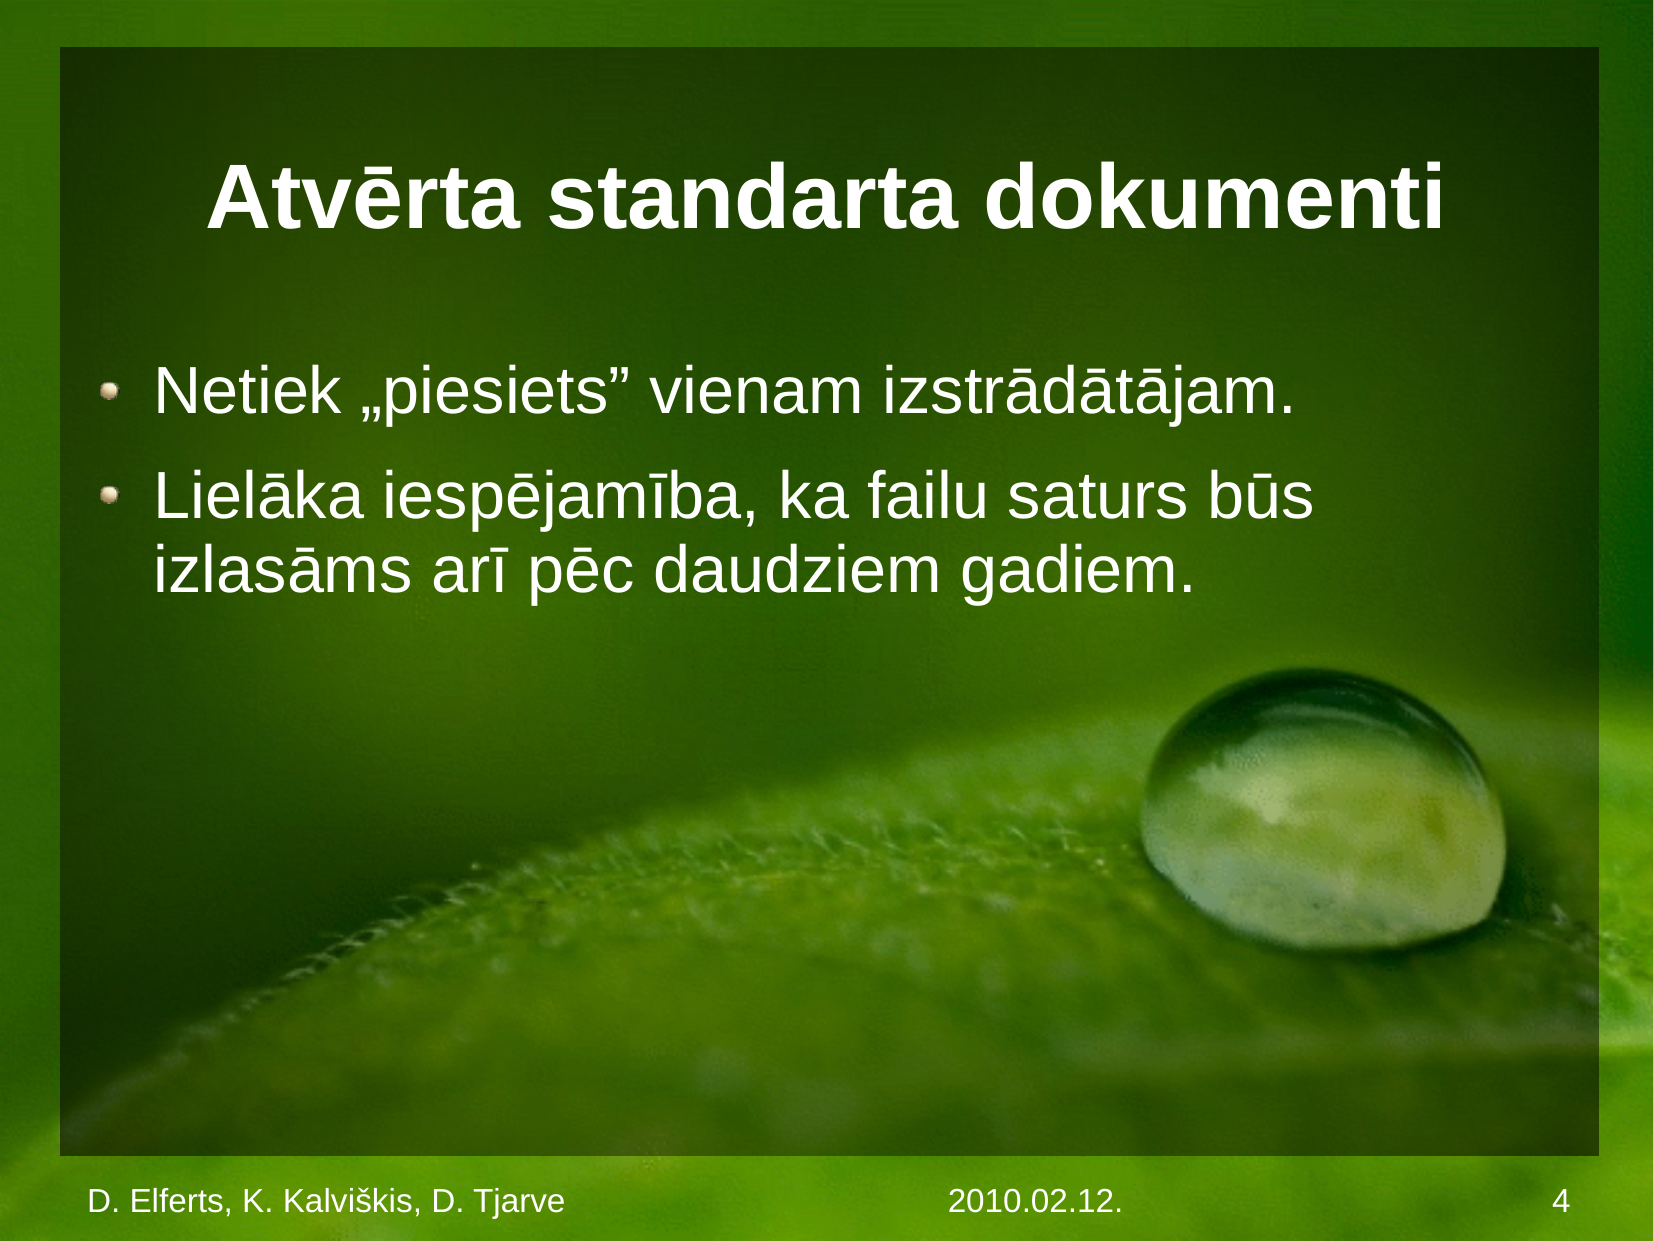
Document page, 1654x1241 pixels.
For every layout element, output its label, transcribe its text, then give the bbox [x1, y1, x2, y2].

list Netiek „piesiets” vienam izstrādātājam. Lielāka iespējamība, ka failu saturs būs izlasāms arī pēc daudziem gadiem. [82, 353, 1571, 1109]
picture [0, 0, 1654, 1241]
title Atvērta standarta dokumenti [82, 73, 1571, 320]
